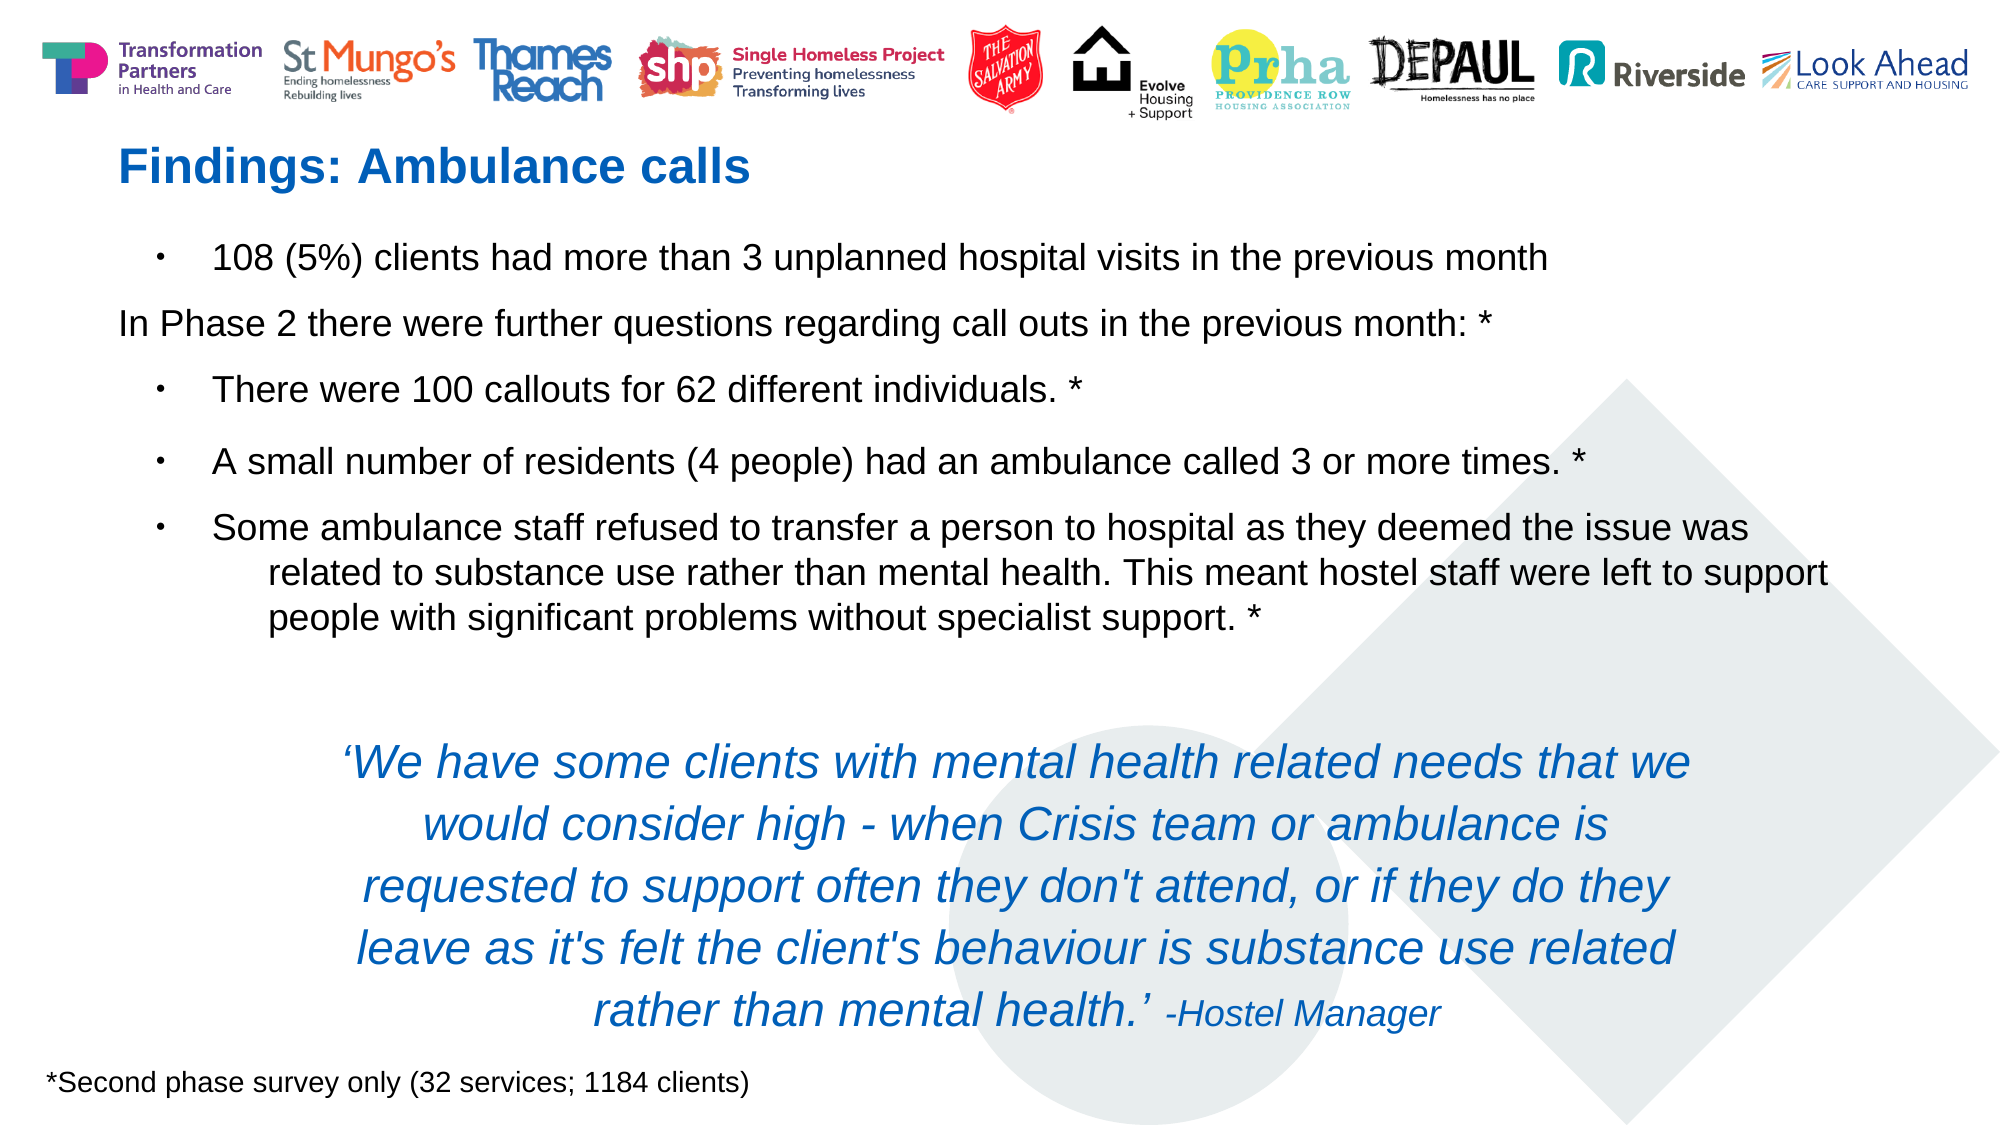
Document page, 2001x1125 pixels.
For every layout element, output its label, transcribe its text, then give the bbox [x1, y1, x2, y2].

picture [275, 32, 461, 110]
picture [630, 31, 953, 112]
picture [1550, 36, 1976, 104]
picture [1065, 21, 1195, 121]
text_box *Second phase survey only (32 services; 1184 clients) [31, 1048, 793, 1115]
picture [965, 21, 1046, 121]
text_box ‘We have some clients with mental health related needs that we would consider high - when Crisis team or ambulance is requested to support often they don't attend, or if they do they leave as it's felt the client's behaviour is substance use related rather than mental health.’ -Hostel Manager [213, 710, 1822, 1050]
picture [467, 32, 624, 110]
text_box 108 (5%) clients had more than 3 unplanned hospital visits in the previous month In Phase 2 there were further questions regarding call outs in the previous month: * There were 100 callouts for 62 different individuals. * A small number of residents (4 people) had an ambulance called 3 or more times. * Some ambulance staff refused to transfer a person to hospital as they deemed the issue was related to substance use rather than mental health. This meant hostel staff were left to support people with significant problems without specialist support. * [103, 211, 1863, 700]
picture [1202, 25, 1356, 117]
title Findings: Ambulance calls [103, 126, 891, 211]
picture [1363, 32, 1543, 110]
